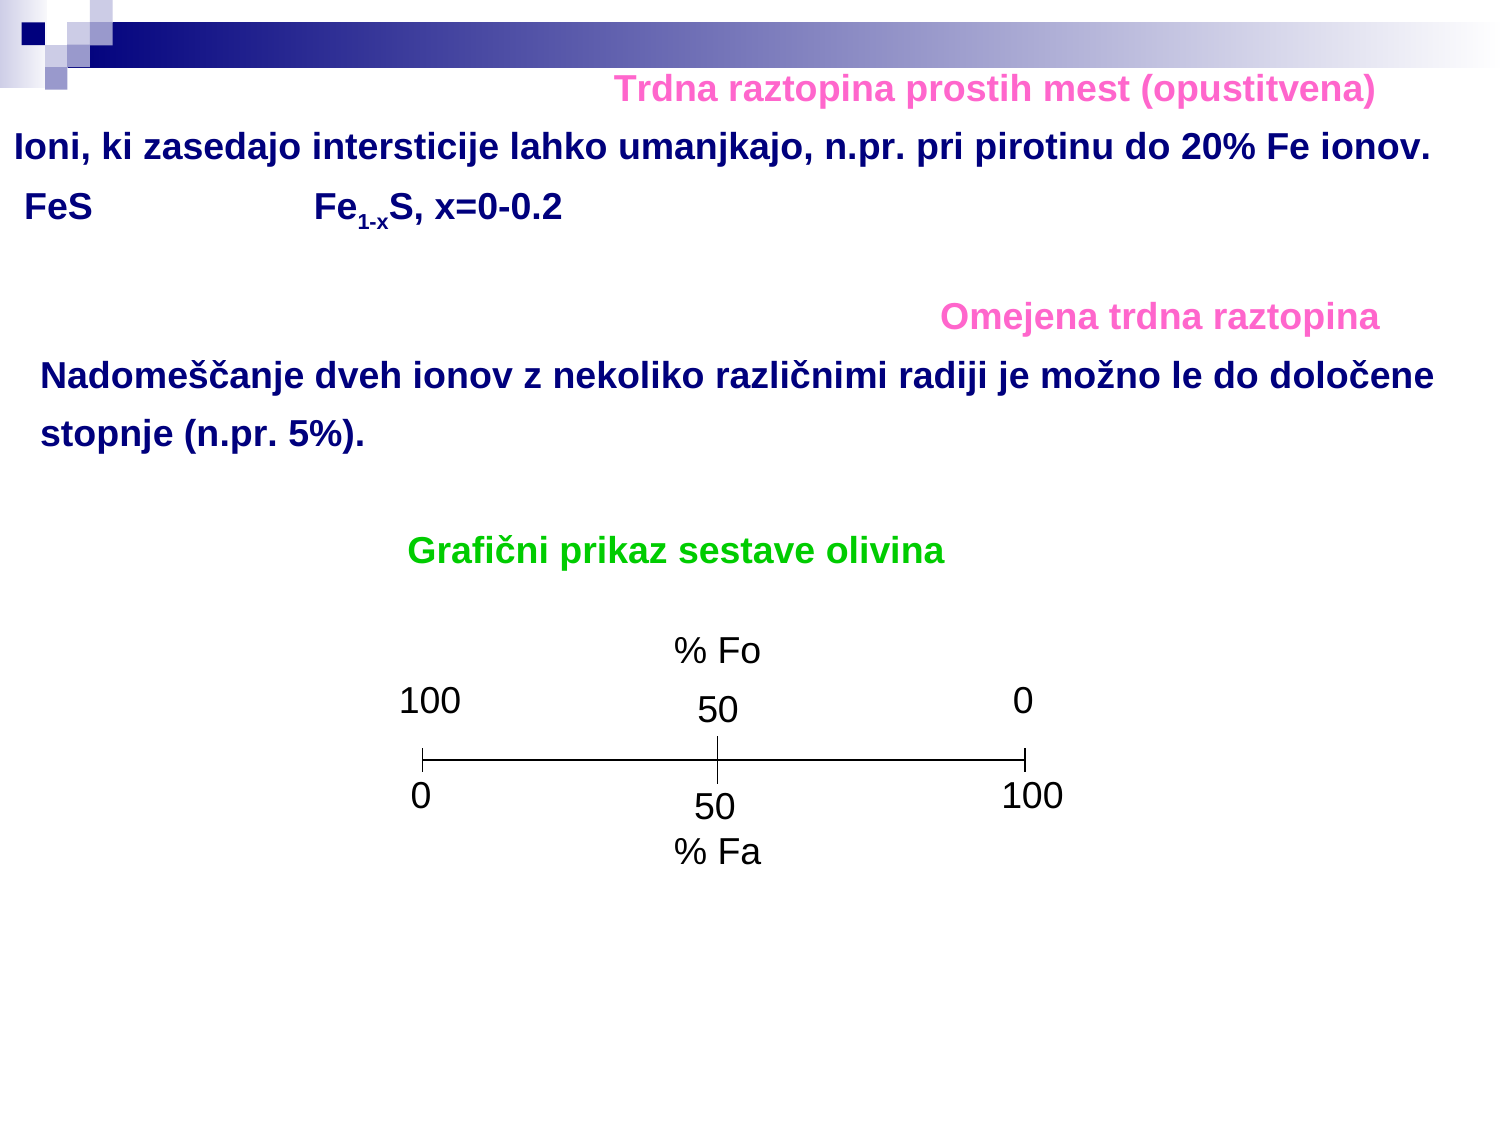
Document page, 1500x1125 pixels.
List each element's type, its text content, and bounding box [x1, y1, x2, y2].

text_box Grafični prikaz sestave olivina [392, 518, 960, 579]
text_box 100 [384, 668, 477, 730]
text_box % Fa [659, 818, 777, 880]
text_box 0 [395, 763, 447, 824]
text_box 50 [679, 774, 751, 836]
text_box Omejena trdna raztopina Nadomeščanje dveh ionov z nekoliko različnimi radiji je možno le do določene stopnje (n.pr. 5%). [25, 271, 1451, 463]
text_box Trdna raztopina prostih mest (opustitvena) Ioni, ki zasedajo intersticije lahko umanjkajo, n.pr. pri pirotinu do 20% Fe ionov. FeS Fe1-xS, x=0-0.2 [0, 42, 1448, 242]
text_box 0 [998, 668, 1049, 730]
text_box 100 [986, 763, 1079, 824]
text_box 50 [682, 677, 754, 738]
text_box % Fo [659, 618, 777, 679]
